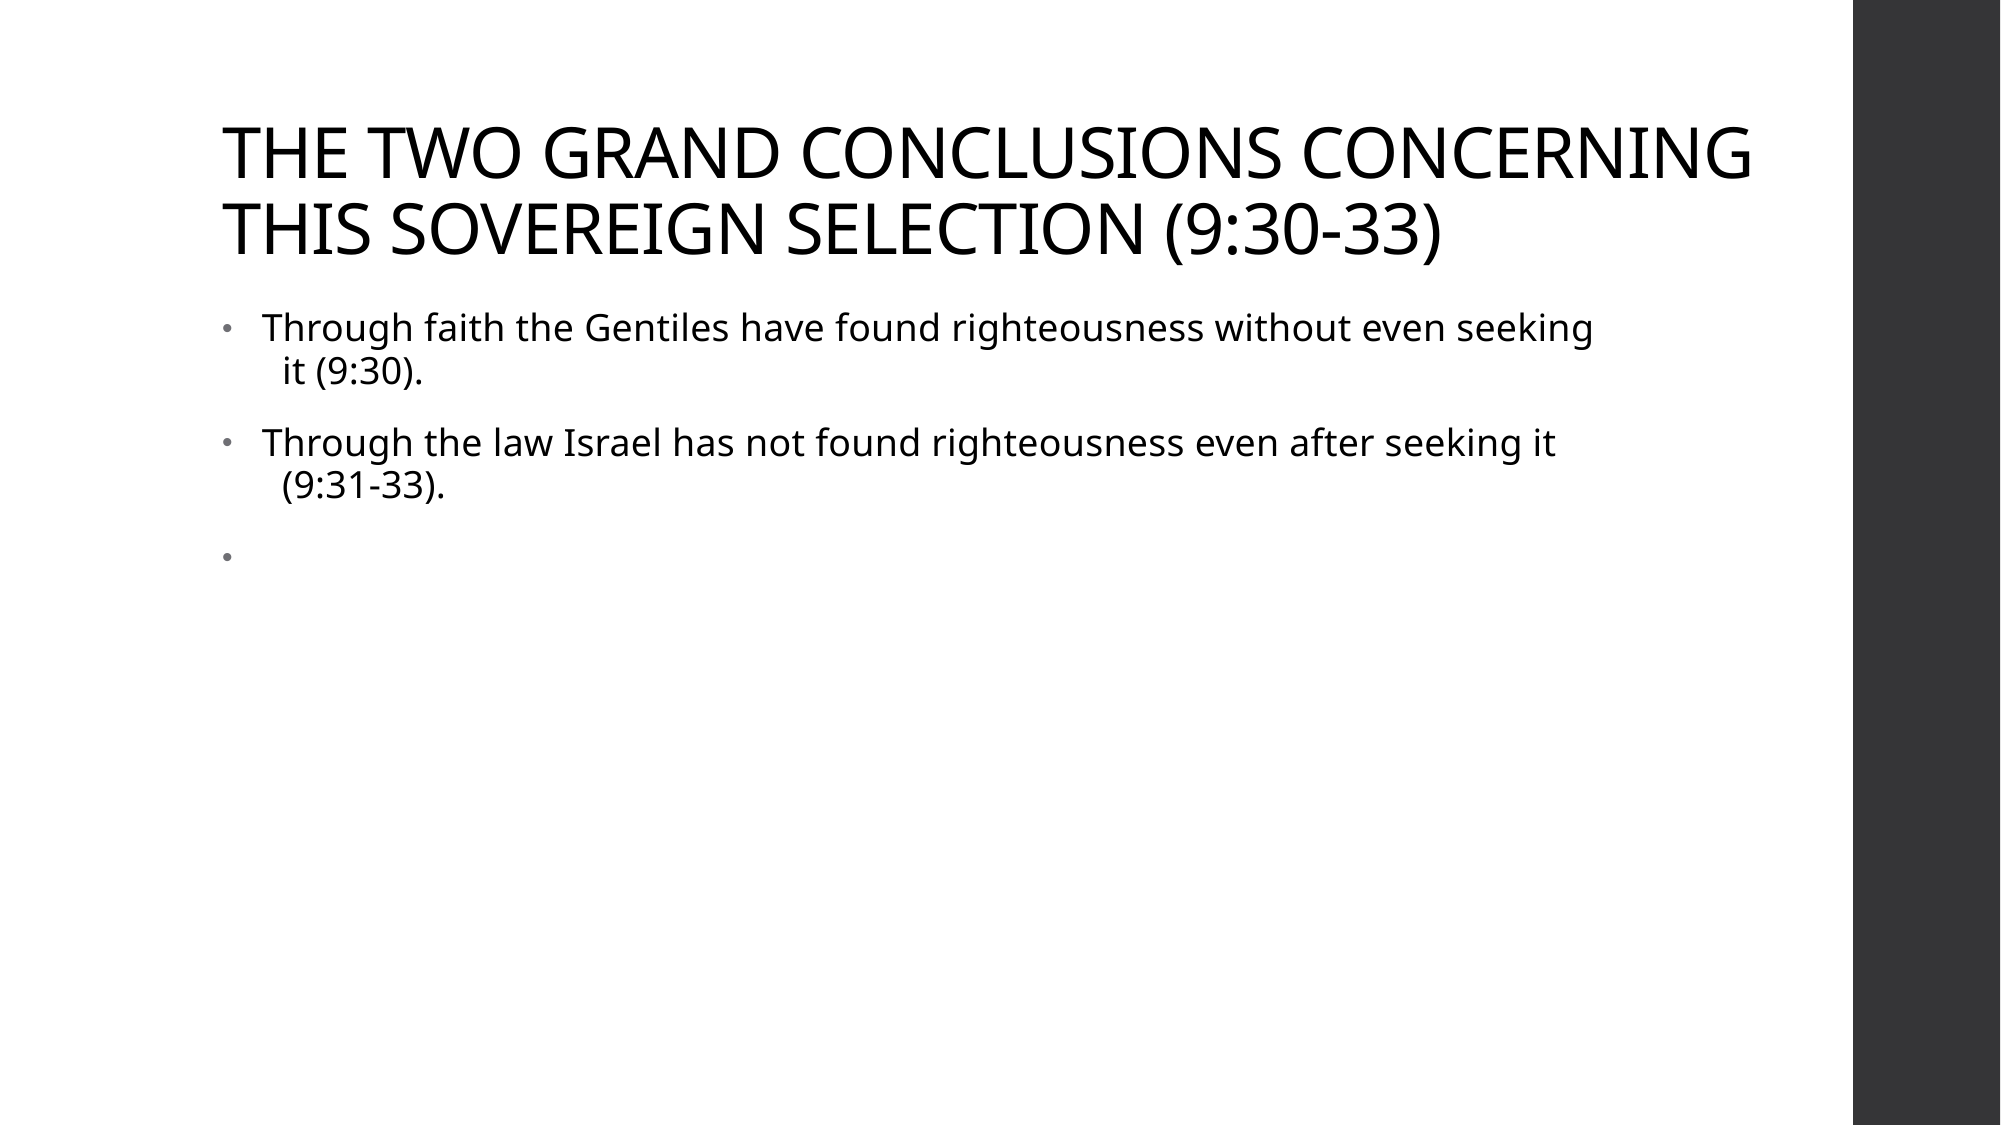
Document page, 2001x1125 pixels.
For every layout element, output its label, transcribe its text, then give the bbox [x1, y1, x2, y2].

list Through faith the Gentiles have found righteousness without even seeking it (9:30). Through the law Israel has not found righteousness even after seeking it (9:31-33). [206, 299, 1617, 1014]
title THE TWO GRAND CONCLUSIONS CONCERNING THIS SOVEREIGN SELECTION (9:30-33) [206, 60, 1797, 278]
